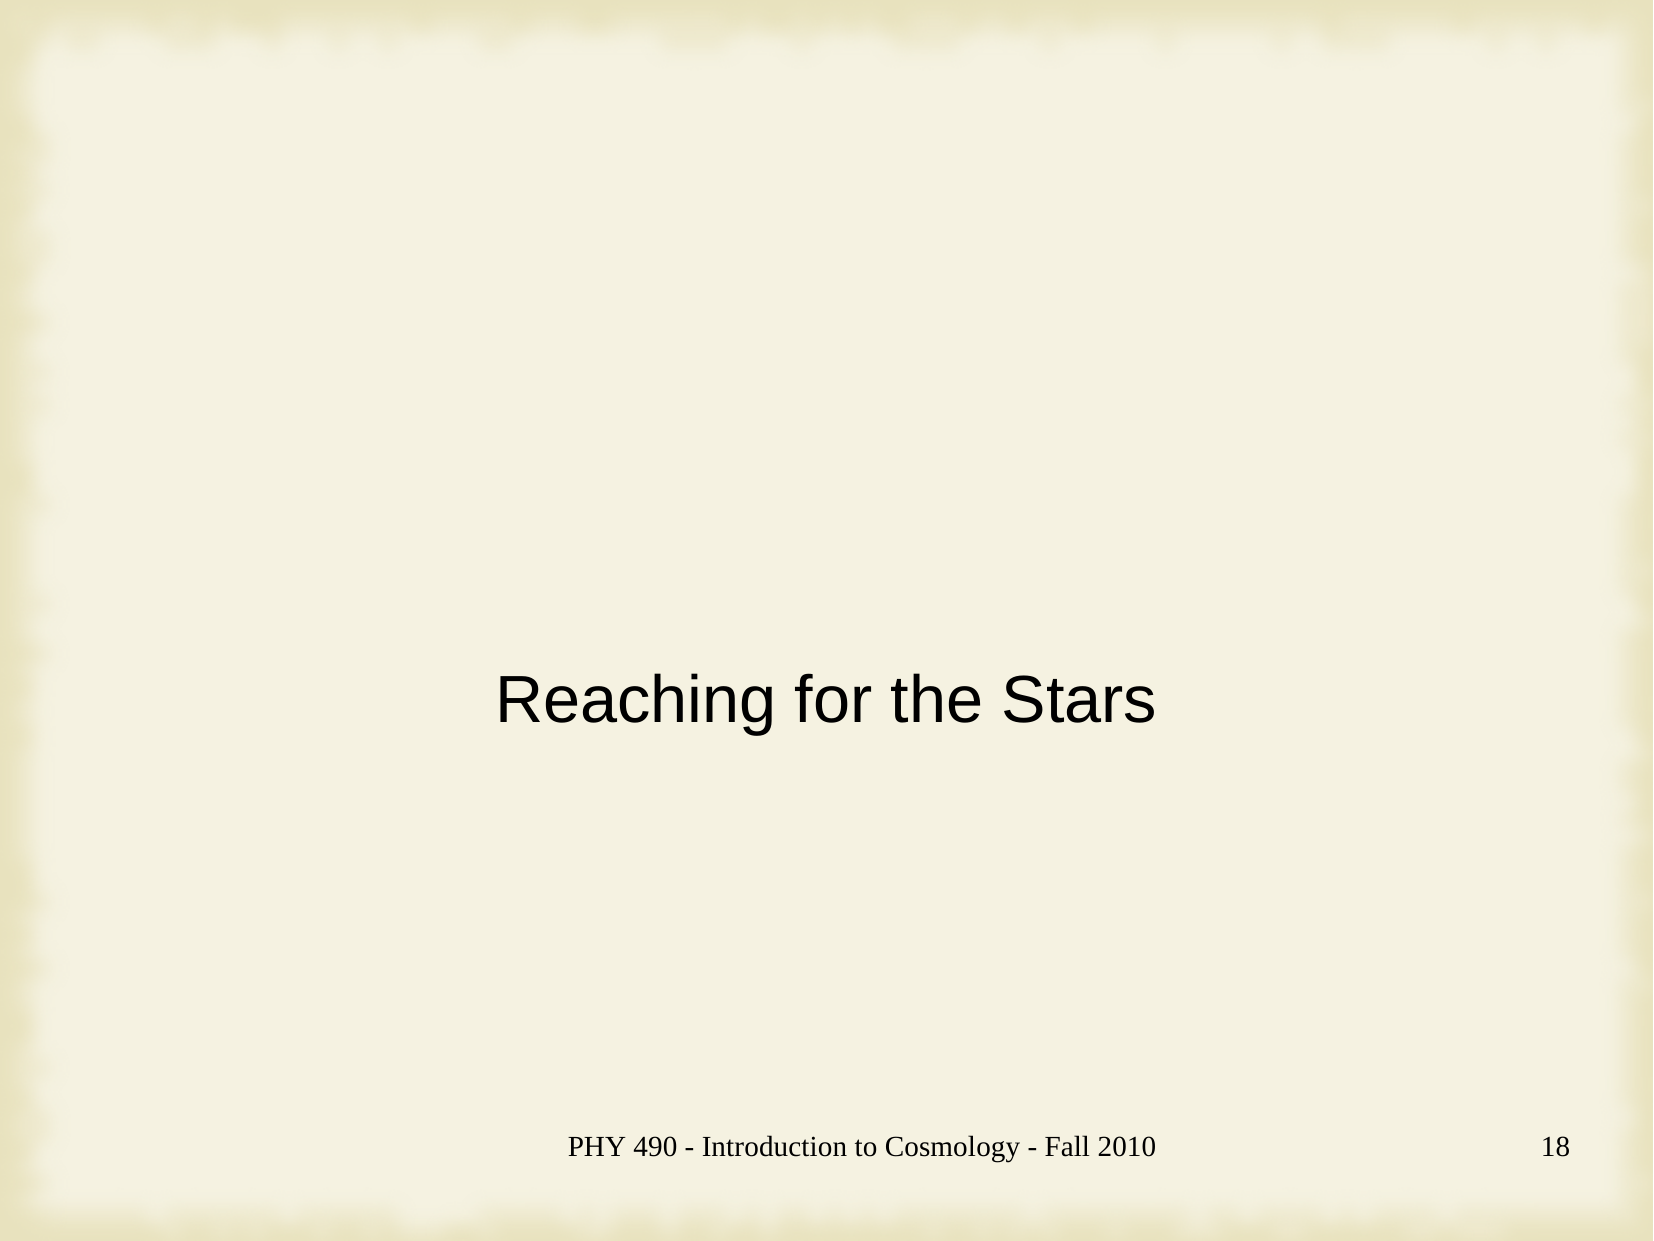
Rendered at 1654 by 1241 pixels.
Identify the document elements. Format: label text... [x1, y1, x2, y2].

picture [0, 0, 1653, 1241]
subtitle Reaching for the Stars [82, 297, 1571, 1102]
